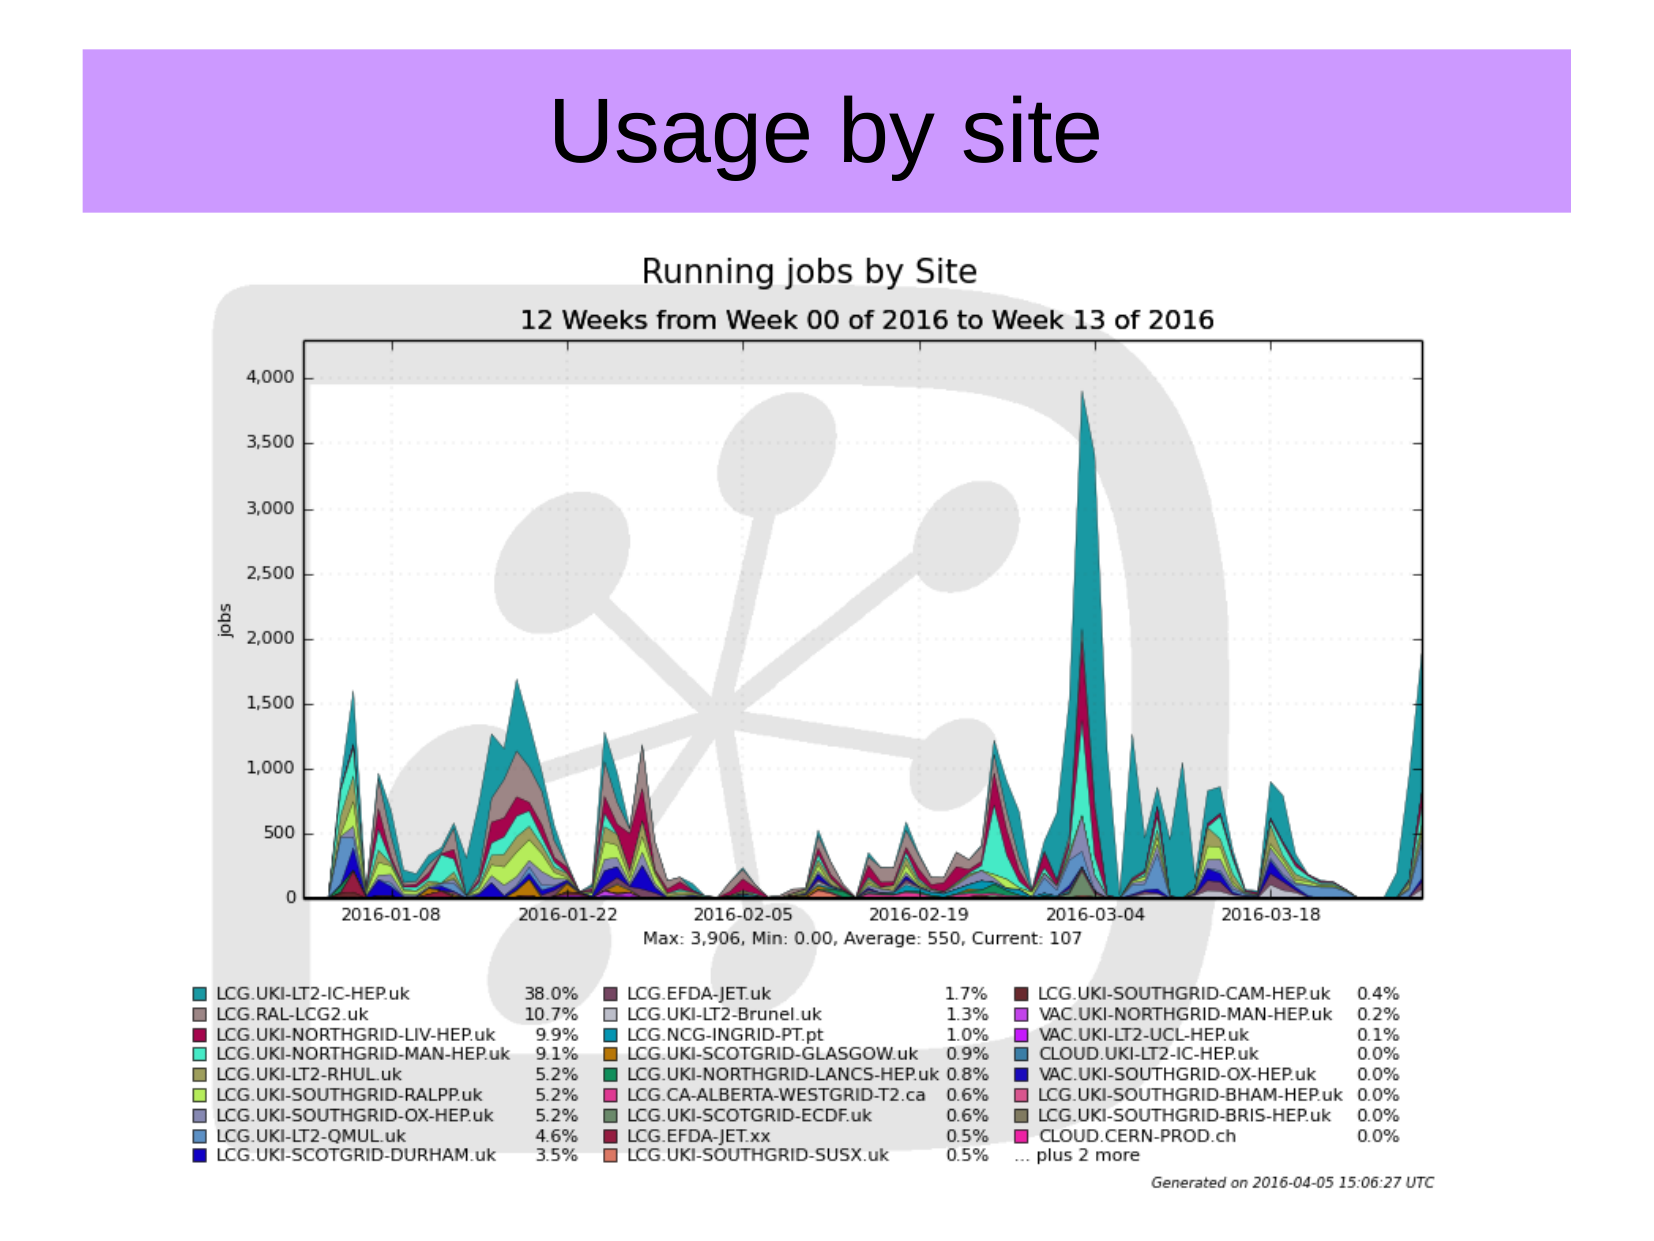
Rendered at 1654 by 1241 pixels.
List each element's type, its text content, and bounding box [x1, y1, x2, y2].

picture [177, 247, 1441, 1196]
title Usage by site [82, 49, 1571, 213]
